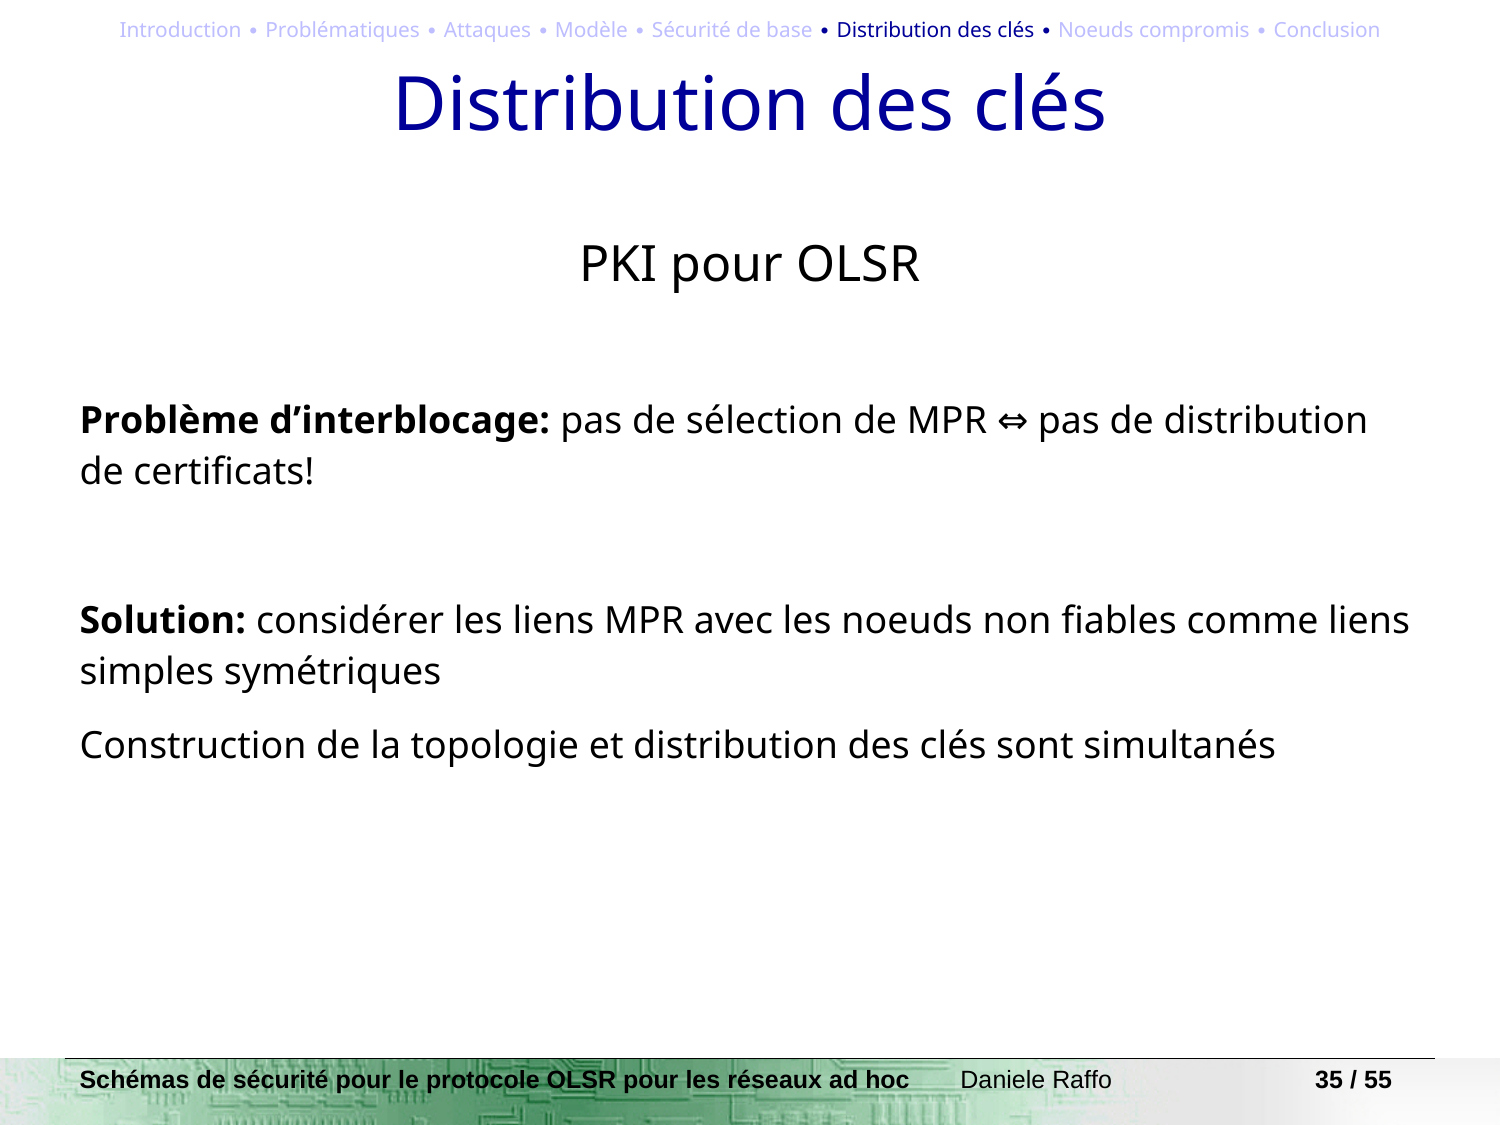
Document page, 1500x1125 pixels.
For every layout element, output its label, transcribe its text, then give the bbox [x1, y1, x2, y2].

picture [0, 1058, 1500, 1125]
text_box Schémas de sécurité pour le protocole OLSR pour les réseaux ad hoc Daniele Raffo [64, 1058, 1436, 1103]
text_box PKI pour OLSR Problème d’interblocage: pas de sélection de MPR ⇔ pas de distribution de certificats! Solution: considérer les liens MPR avec les noeuds non fiables comme liens simples symétriques Construction de la topologie et distribution des clés sont simultanés [64, 219, 1436, 853]
text_box Distribution des clés [64, 52, 1436, 161]
text_box Introduction ∙ Problématiques ∙ Attaques ∙ Modèle ∙ Sécurité de base ∙ Distribution des clés ∙ Noeuds compromis ∙ Conclusion [0, 7, 1500, 52]
